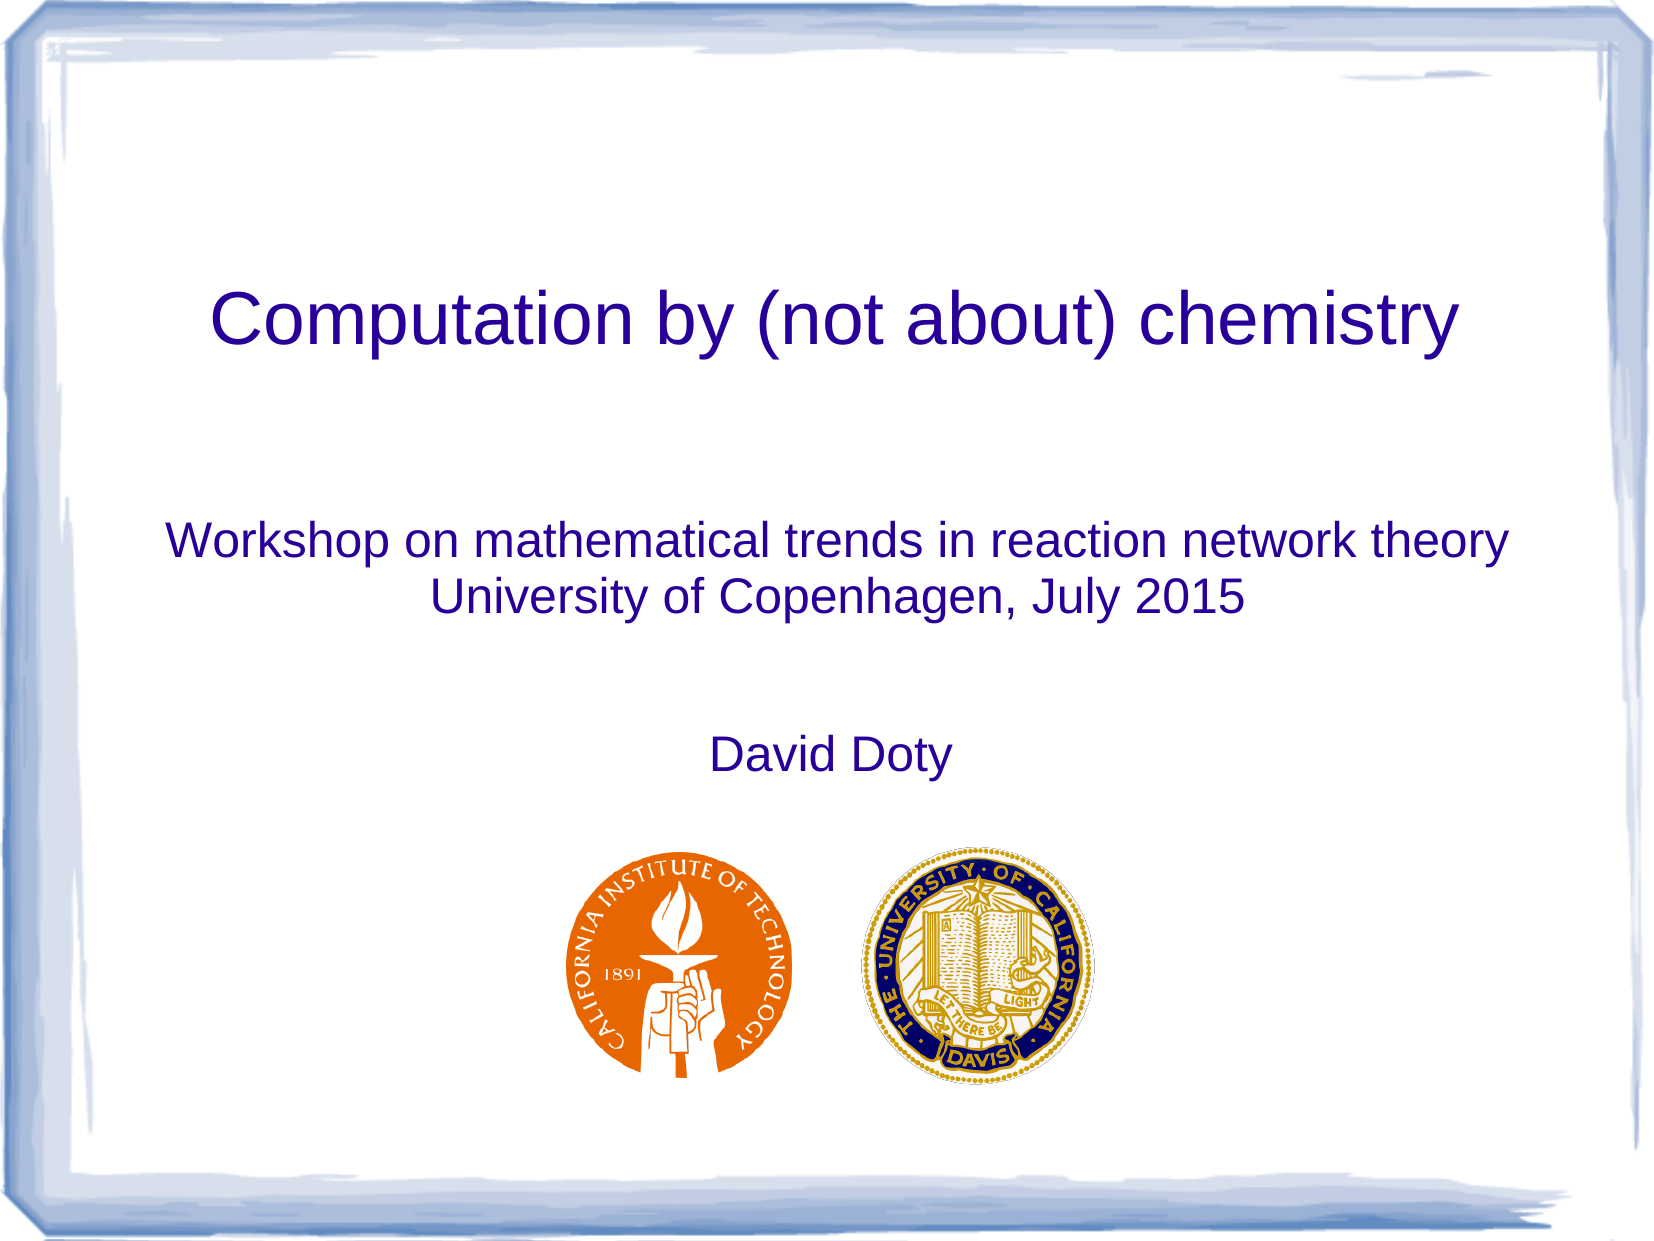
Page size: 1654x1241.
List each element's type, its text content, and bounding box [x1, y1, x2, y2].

subtitle David Doty [653, 710, 1009, 798]
title Computation by (not about) chemistry [104, 192, 1566, 445]
text_box Workshop on mathematical trends in reaction network theory University of Copenhagen, July 2015 [111, 512, 1565, 624]
picture [0, 0, 1654, 1241]
